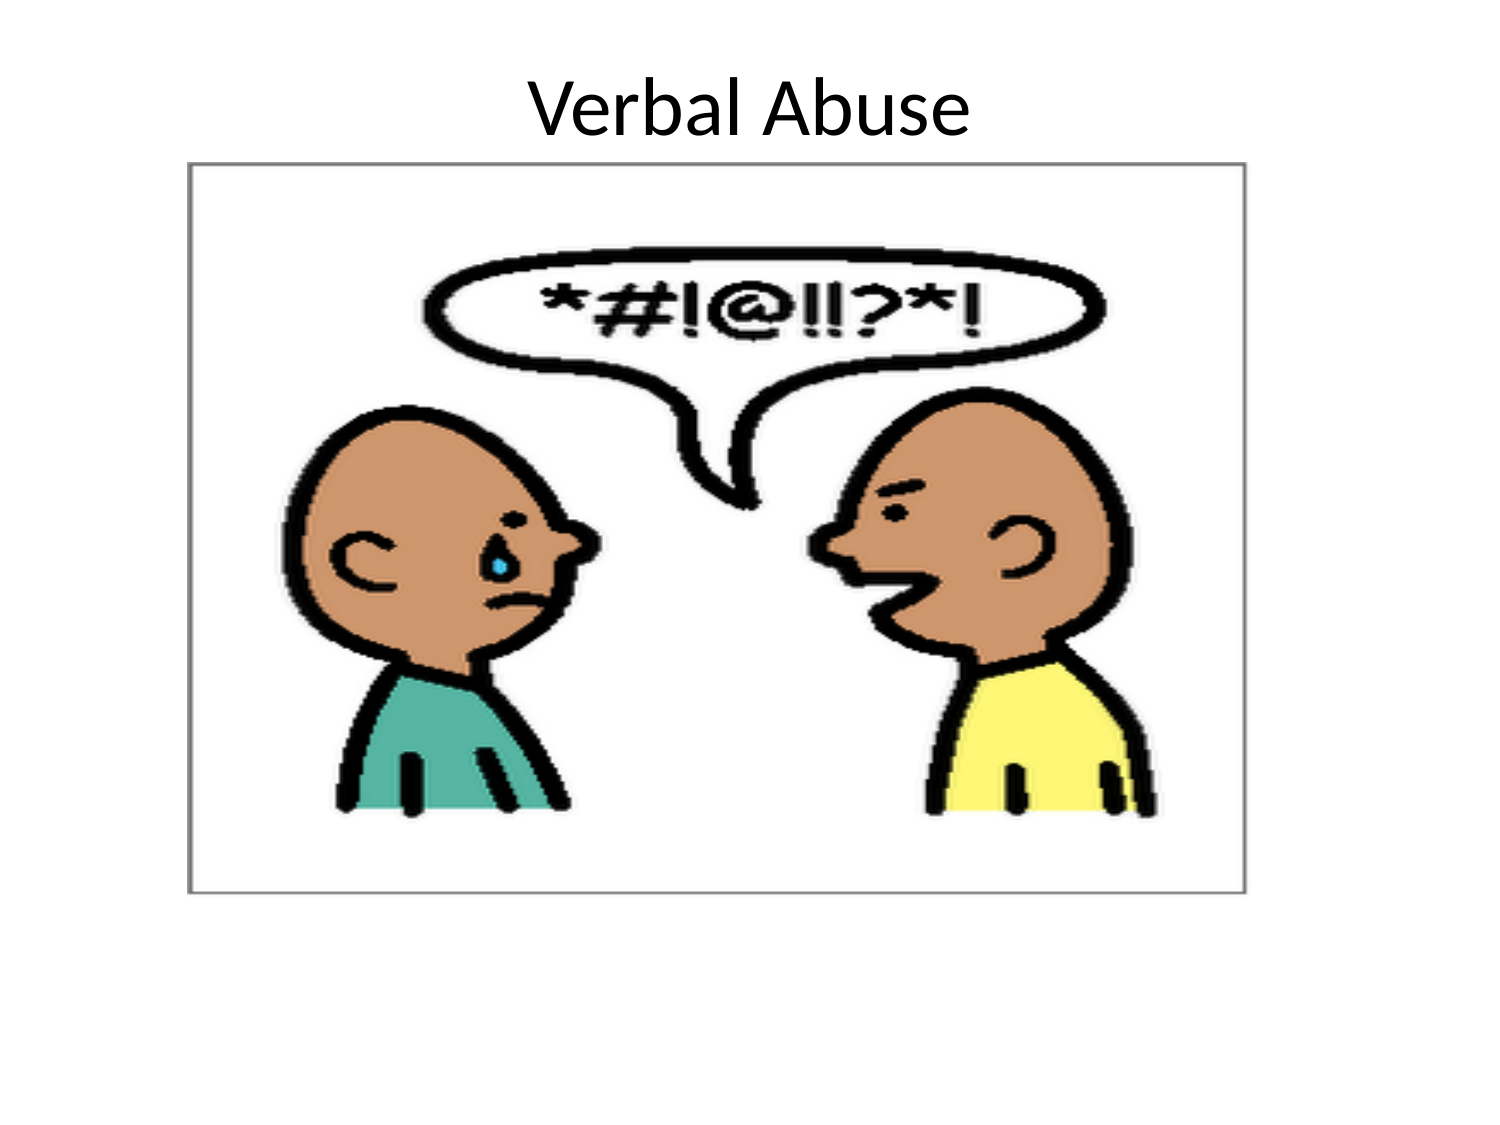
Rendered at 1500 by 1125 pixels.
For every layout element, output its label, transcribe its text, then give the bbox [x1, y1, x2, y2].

title Verbal Abuse [75, 45, 1426, 233]
picture [187, 162, 1251, 897]
